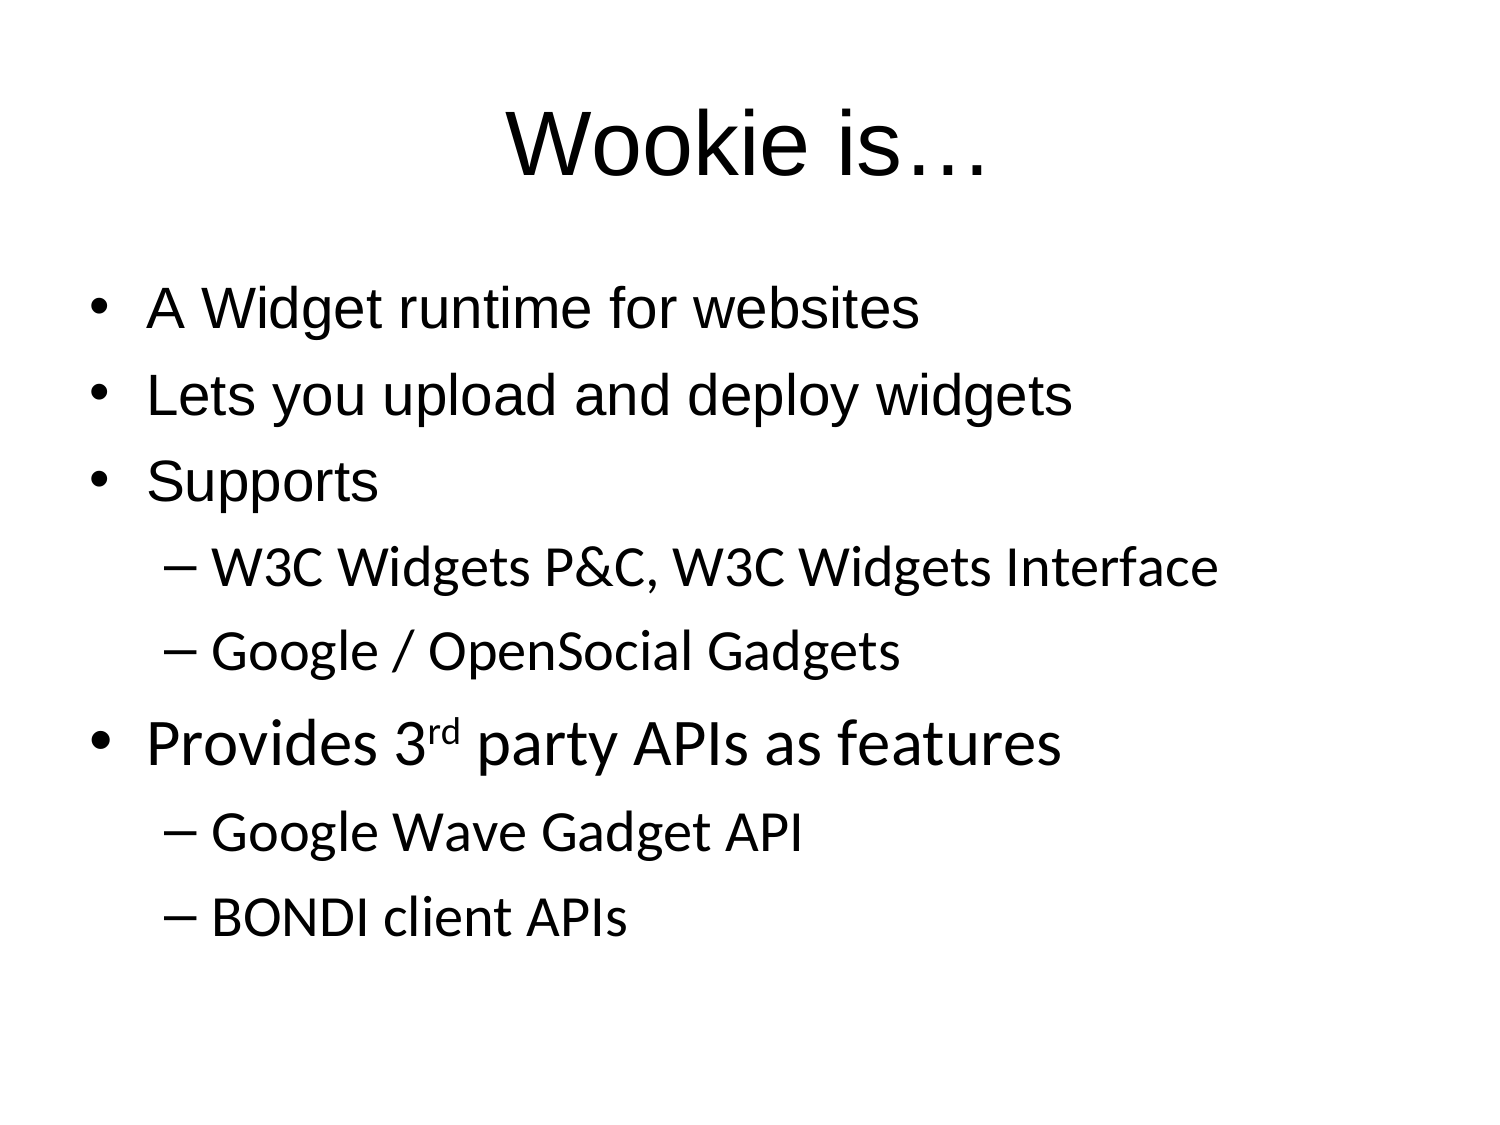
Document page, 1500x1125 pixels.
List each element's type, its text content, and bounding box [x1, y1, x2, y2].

list A Widget runtime for websites Lets you upload and deploy widgets Supports W3C Widgets P&C, W3C Widgets Interface Google / OpenSocial Gadgets Provides 3rd party APIs as features Google Wave Gadget API BONDI client APIs [75, 262, 1426, 1006]
title Wookie is… [75, 44, 1426, 233]
